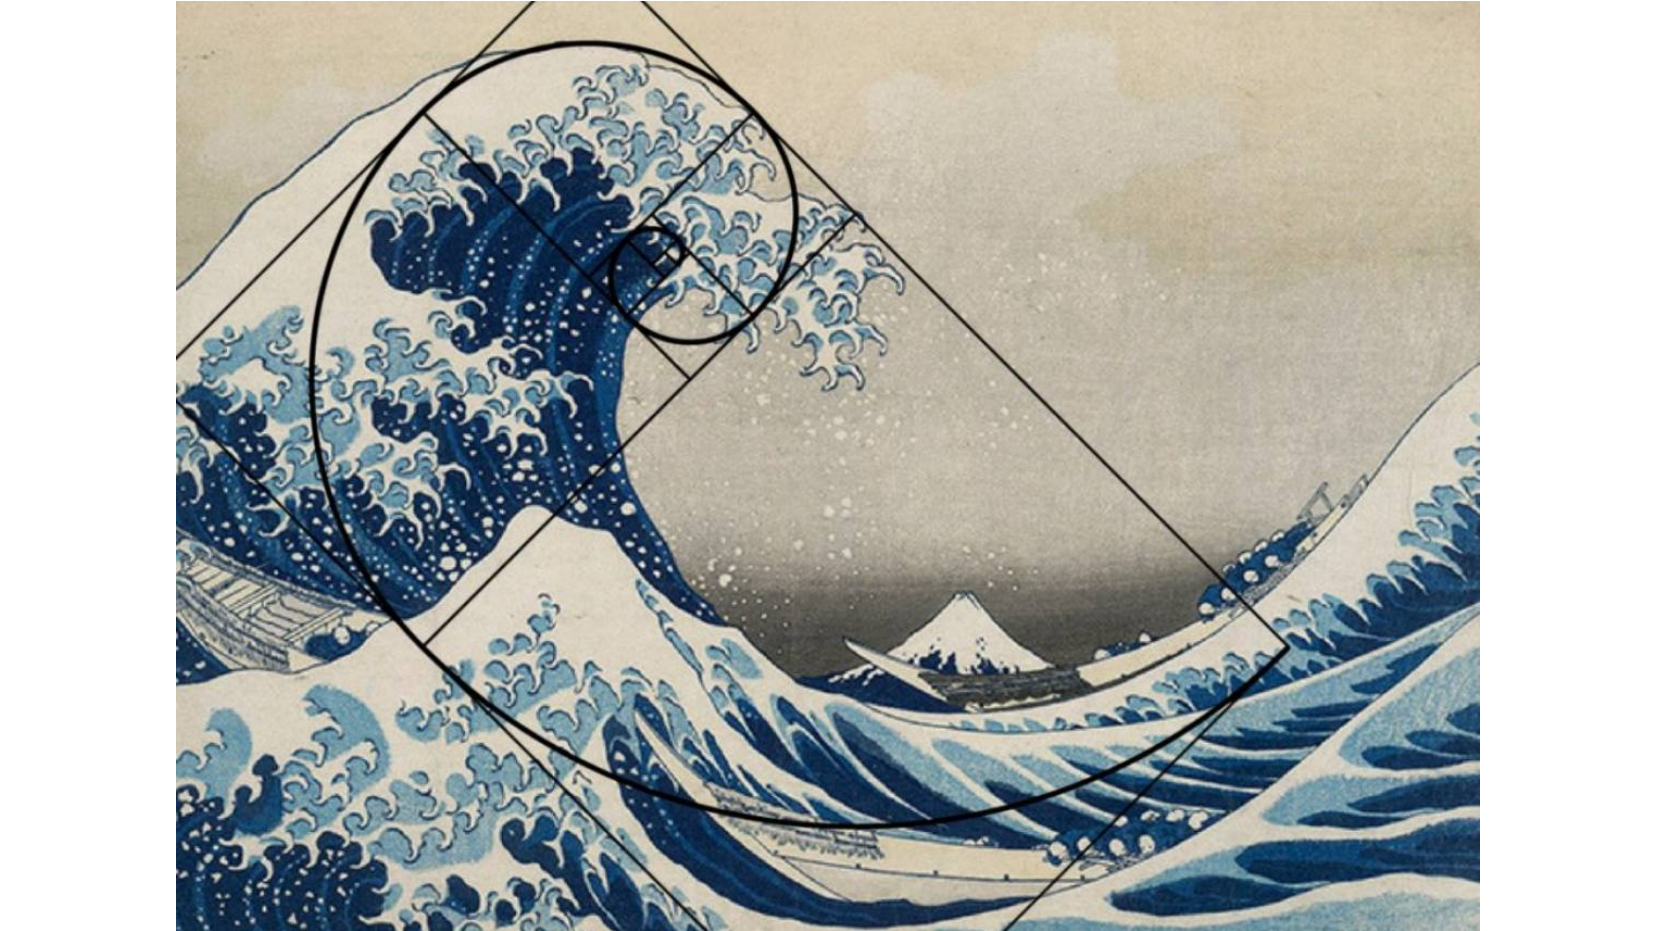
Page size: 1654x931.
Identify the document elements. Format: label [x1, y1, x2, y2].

picture [176, 1, 1480, 931]
